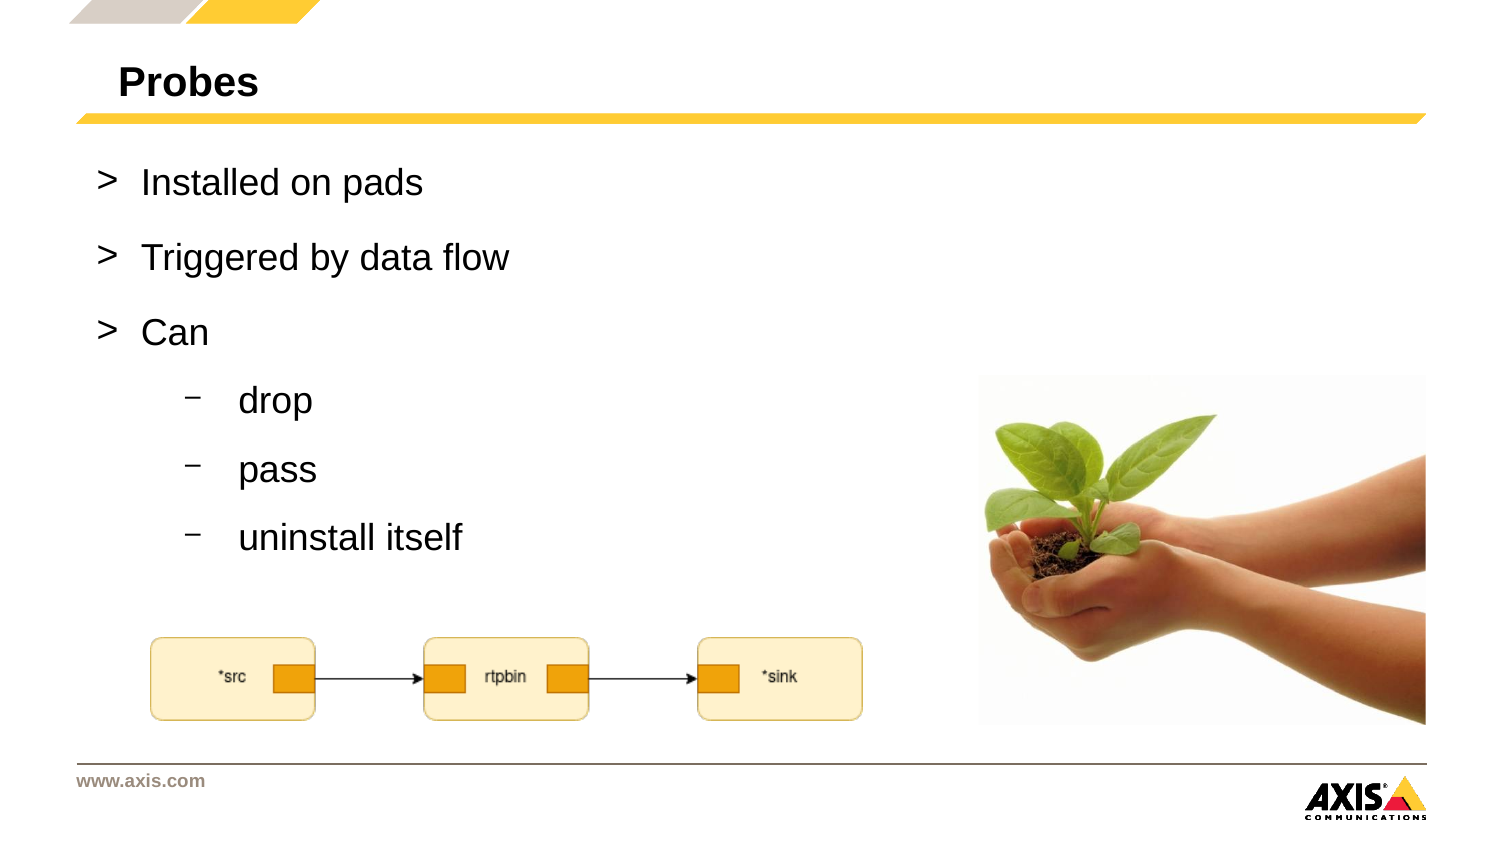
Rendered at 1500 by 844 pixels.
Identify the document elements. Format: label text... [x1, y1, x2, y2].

list Can drop pass uninstall itself [81, 300, 901, 364]
picture [1305, 776, 1426, 820]
picture [150, 637, 863, 721]
picture [978, 375, 1426, 725]
list Triggered by data flow [81, 225, 901, 289]
list Installed on pads [81, 150, 901, 214]
title Probes [103, 47, 1462, 108]
